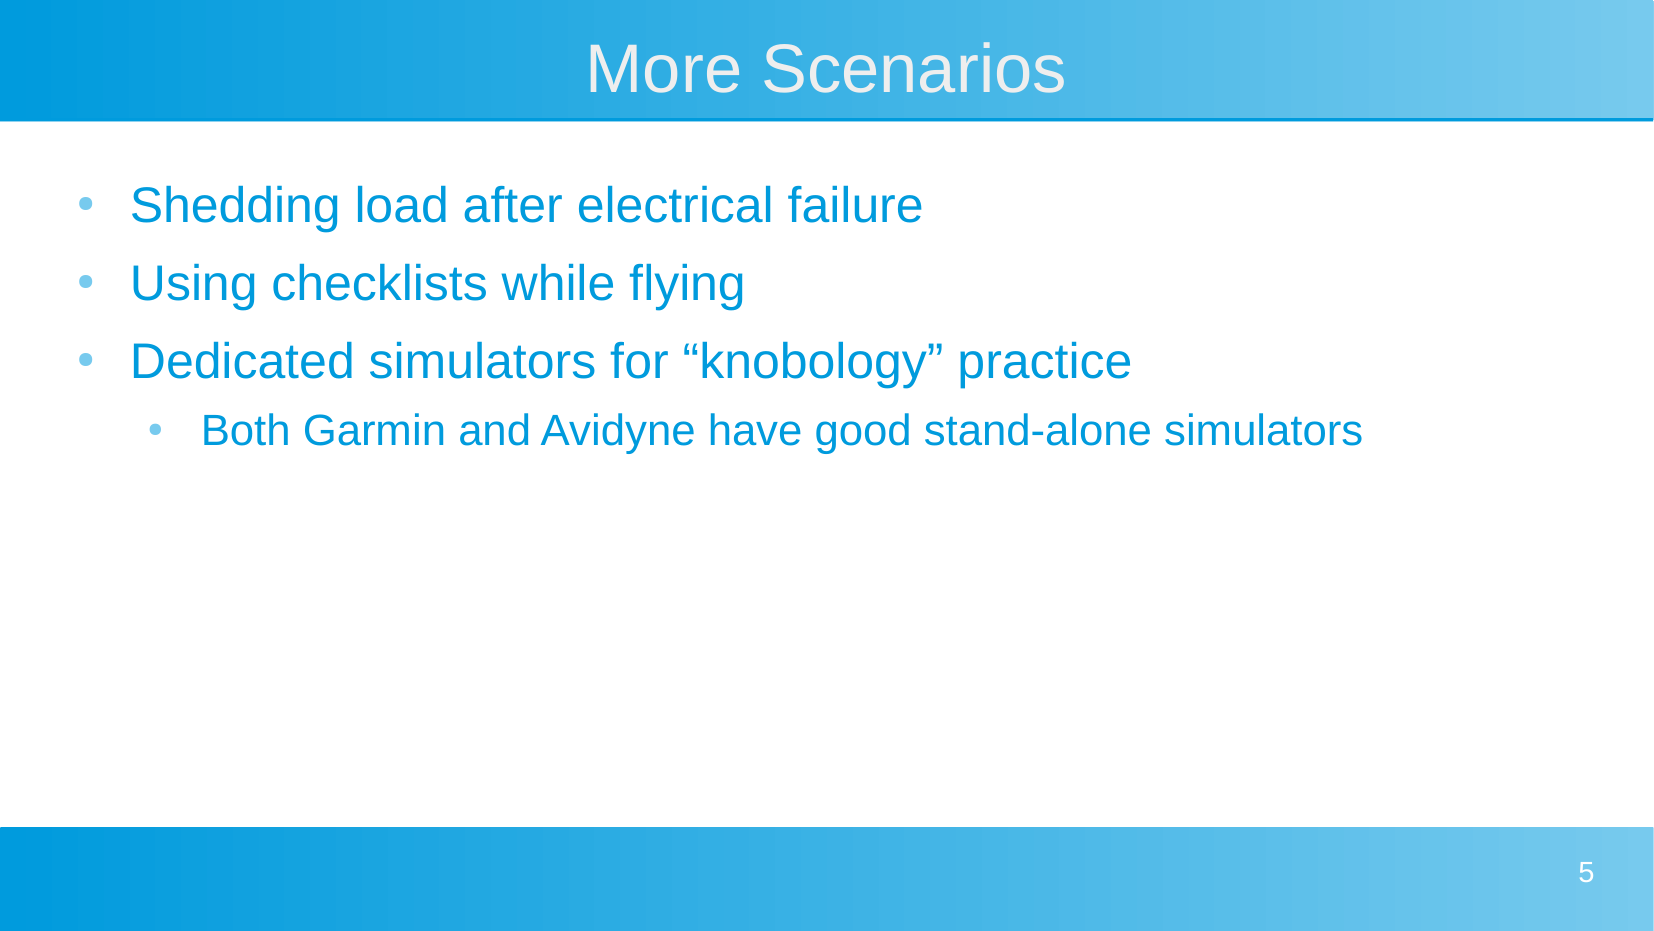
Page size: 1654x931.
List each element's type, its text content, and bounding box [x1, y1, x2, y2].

title More Scenarios [59, 29, 1595, 108]
list Shedding load after electrical failure Using checklists while flying Dedicated simulators for “knobology” practice Both Garmin and Avidyne have good stand-alone simulators [59, 177, 1595, 768]
